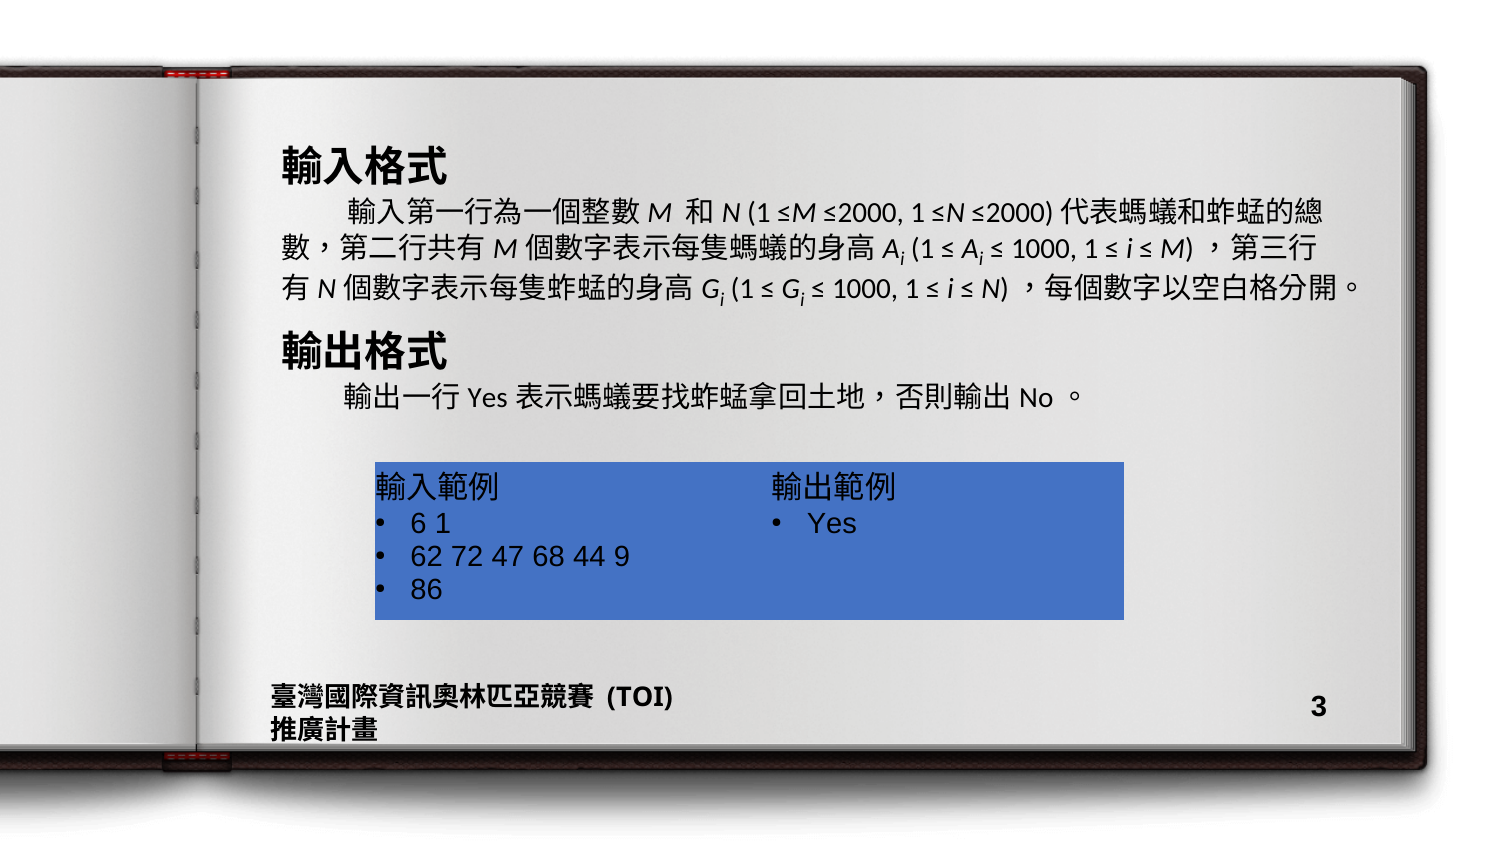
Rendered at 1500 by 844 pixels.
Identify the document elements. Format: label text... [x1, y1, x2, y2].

table_header 輸入範例 6 1 62 72 47 68 44 9 86 [375, 462, 771, 620]
text_box 輸出格式 輸出一行Yes表示螞蟻要找蚱蜢拿回土地，否則輸出No。 [266, 317, 1368, 422]
text_box [1295, 672, 1386, 737]
table_header 輸出範例 Yes [771, 462, 1124, 620]
text_box 輸入格式 輸入第一行為一個整數M 和N (1 ≤M ≤2000, 1 ≤N ≤2000)代表螞蟻和蚱蜢的總數，第二行共有M個數字表示每隻螞蟻的身高Ai (1 ≤ Ai ≤ 1000, 1 ≤ i ≤ M)，第三行有N個數字表示每隻蚱蜢的身高Gi (1 ≤ Gi ≤ 1000, 1 ≤ i ≤ N)，每個數字以空白格分開。 [266, 132, 1356, 317]
